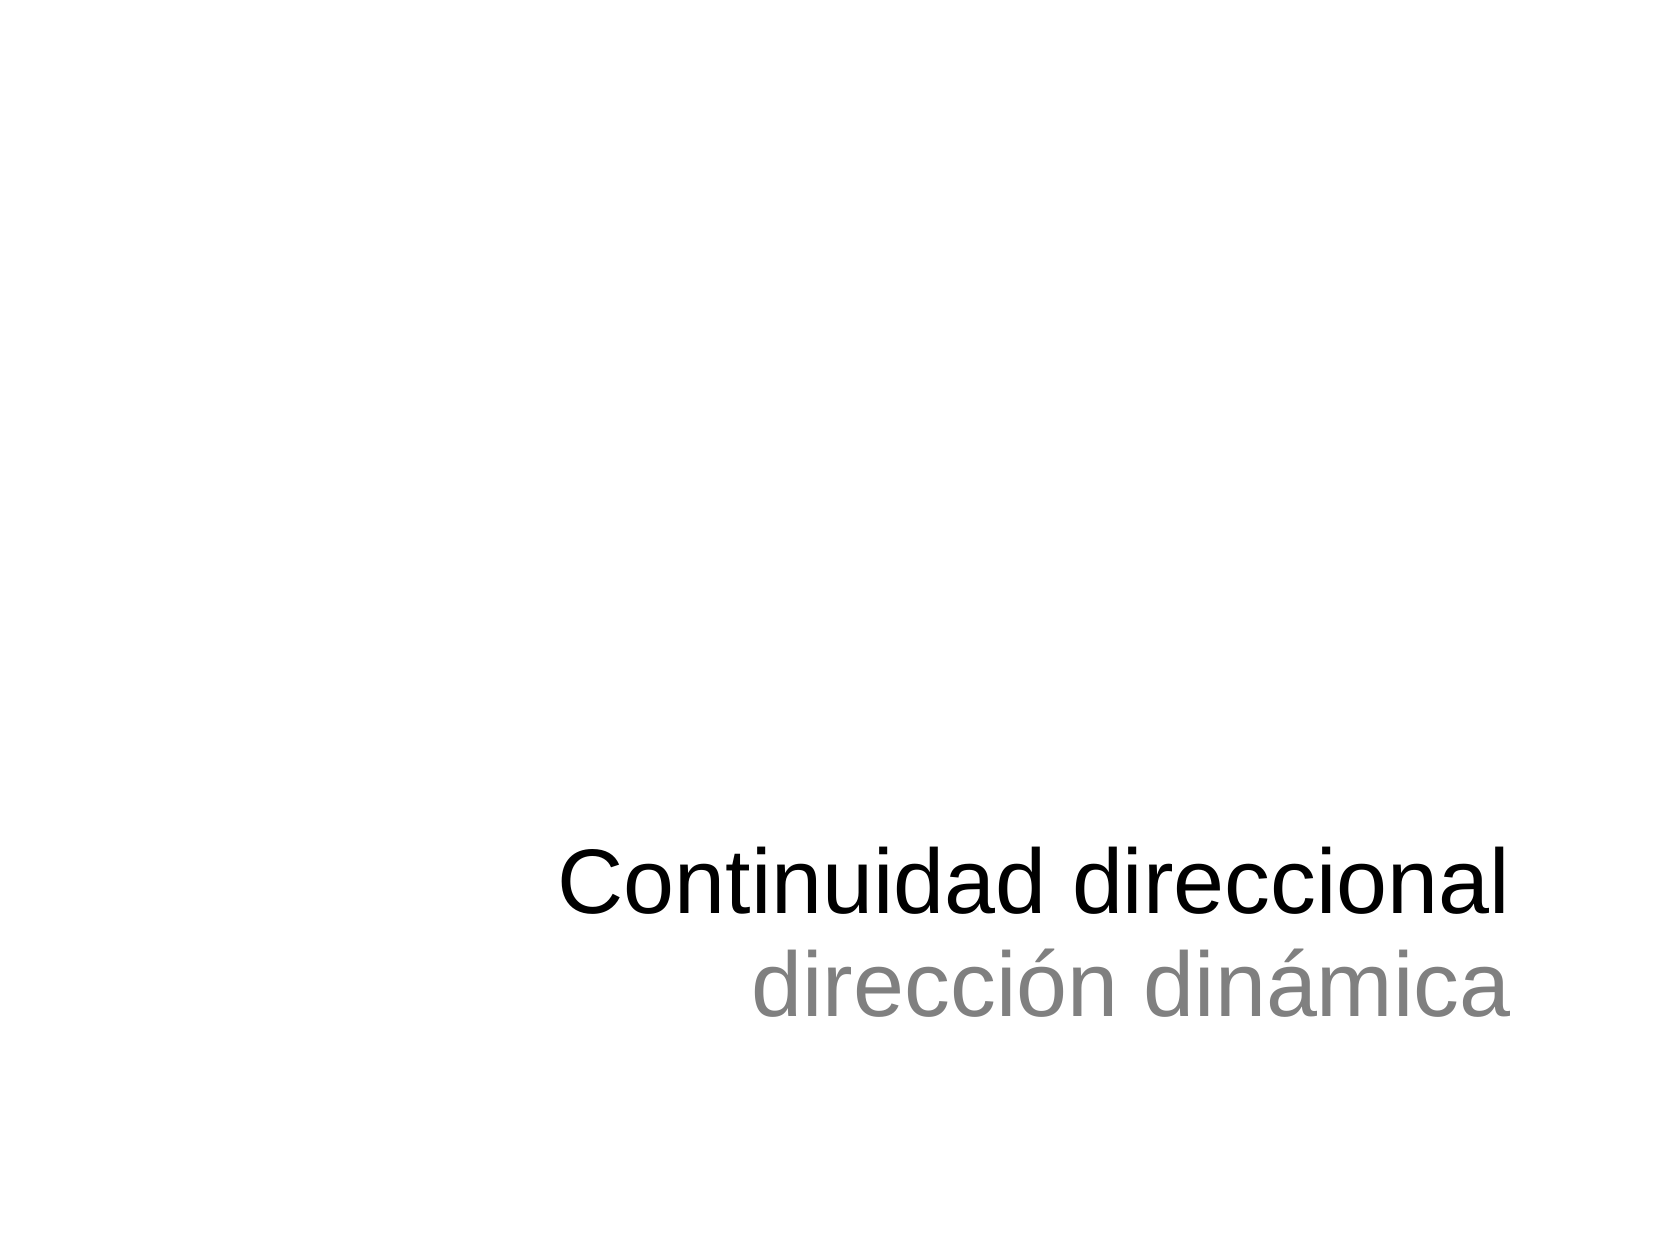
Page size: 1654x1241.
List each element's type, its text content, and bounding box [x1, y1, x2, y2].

title Continuidad direccional dirección dinámica [472, 829, 1512, 1037]
